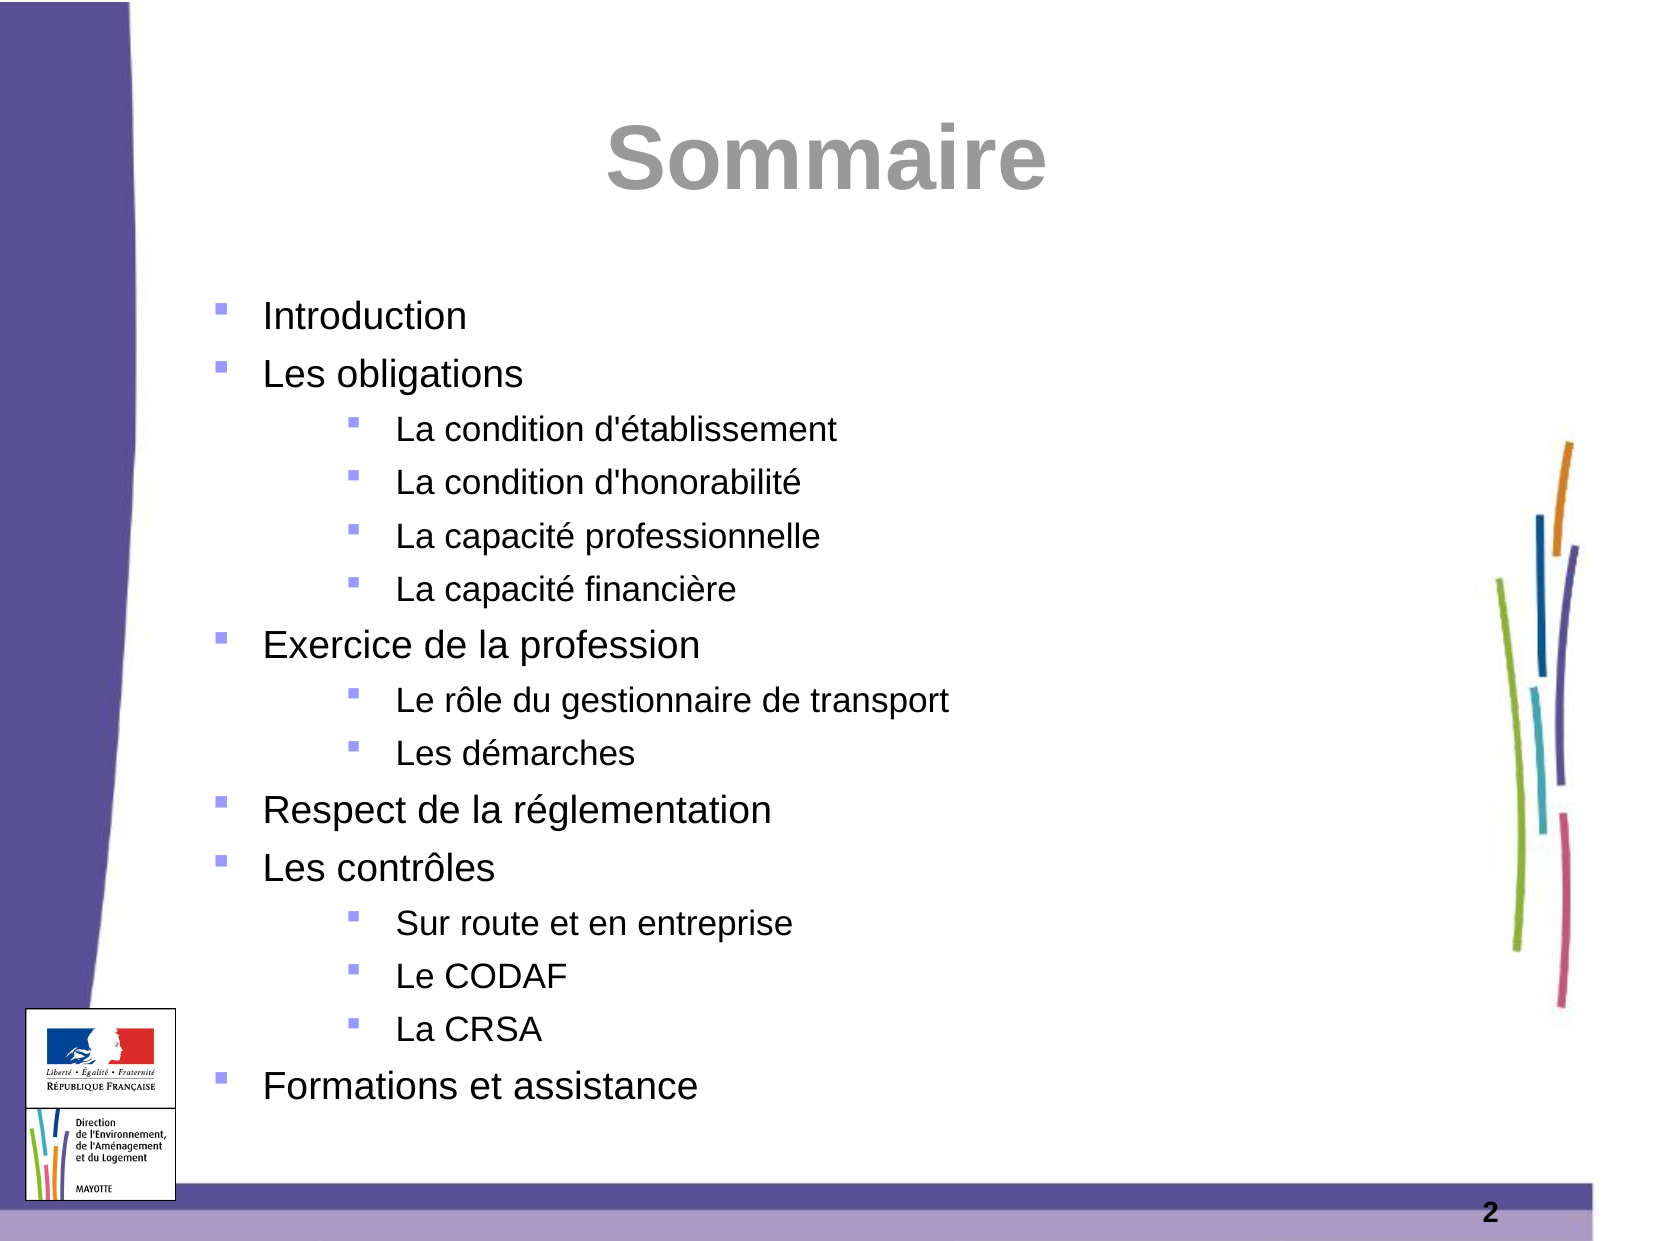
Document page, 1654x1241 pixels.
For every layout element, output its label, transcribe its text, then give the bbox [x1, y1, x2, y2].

list Introduction Les obligations La condition d'établissement La condition d'honorabilité La capacité professionnelle La capacité financière Exercice de la profession Le rôle du gestionnaire de transport Les démarches Respect de la réglementation Les contrôles Sur route et en entreprise Le CODAF La CRSA Formations et assistance [179, 290, 1509, 1113]
title Sommaire [82, 49, 1571, 257]
text_box [1482, 1193, 1636, 1241]
